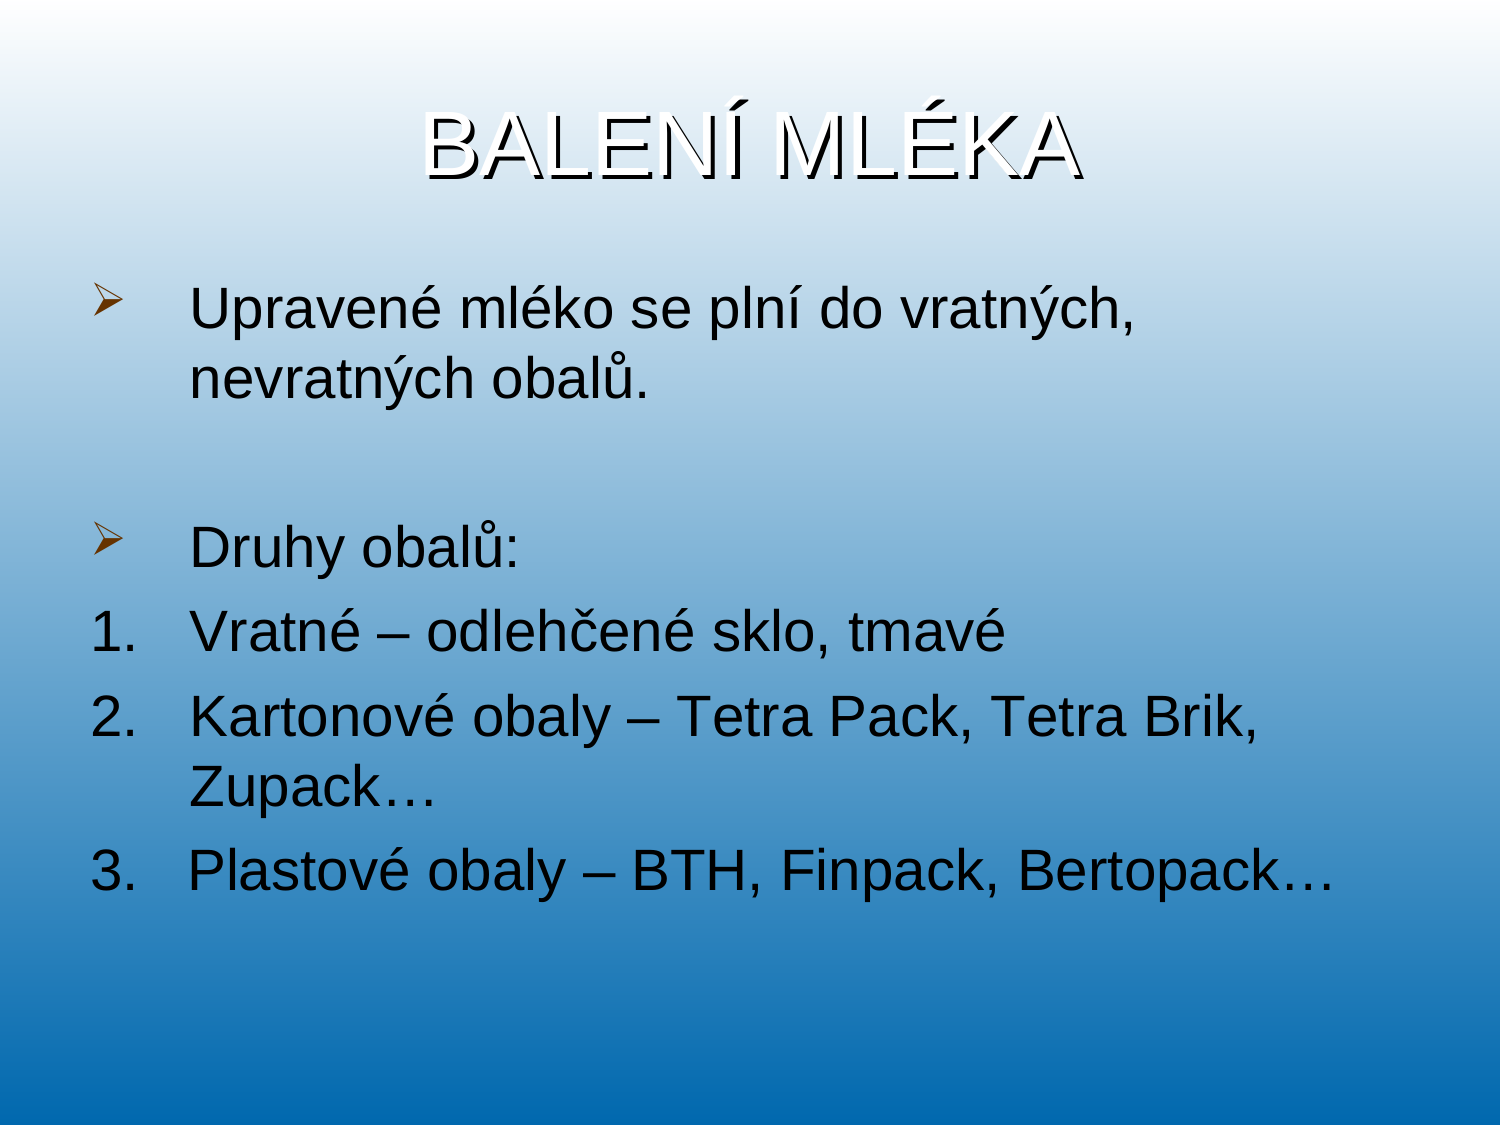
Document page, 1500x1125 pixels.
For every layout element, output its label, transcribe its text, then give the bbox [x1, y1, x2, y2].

list Upravené mléko se plní do vratných, nevratných obalů. Druhy obalů: 1. Vratné – odlehčené sklo, tmavé 2. Kartonové obaly – Tetra Pack, Tetra Brik, Zupack… 3. Plastové obaly – BTH, Finpack, Bertopack… [75, 262, 1426, 1006]
title BALENÍ MLÉKA [75, 45, 1426, 233]
